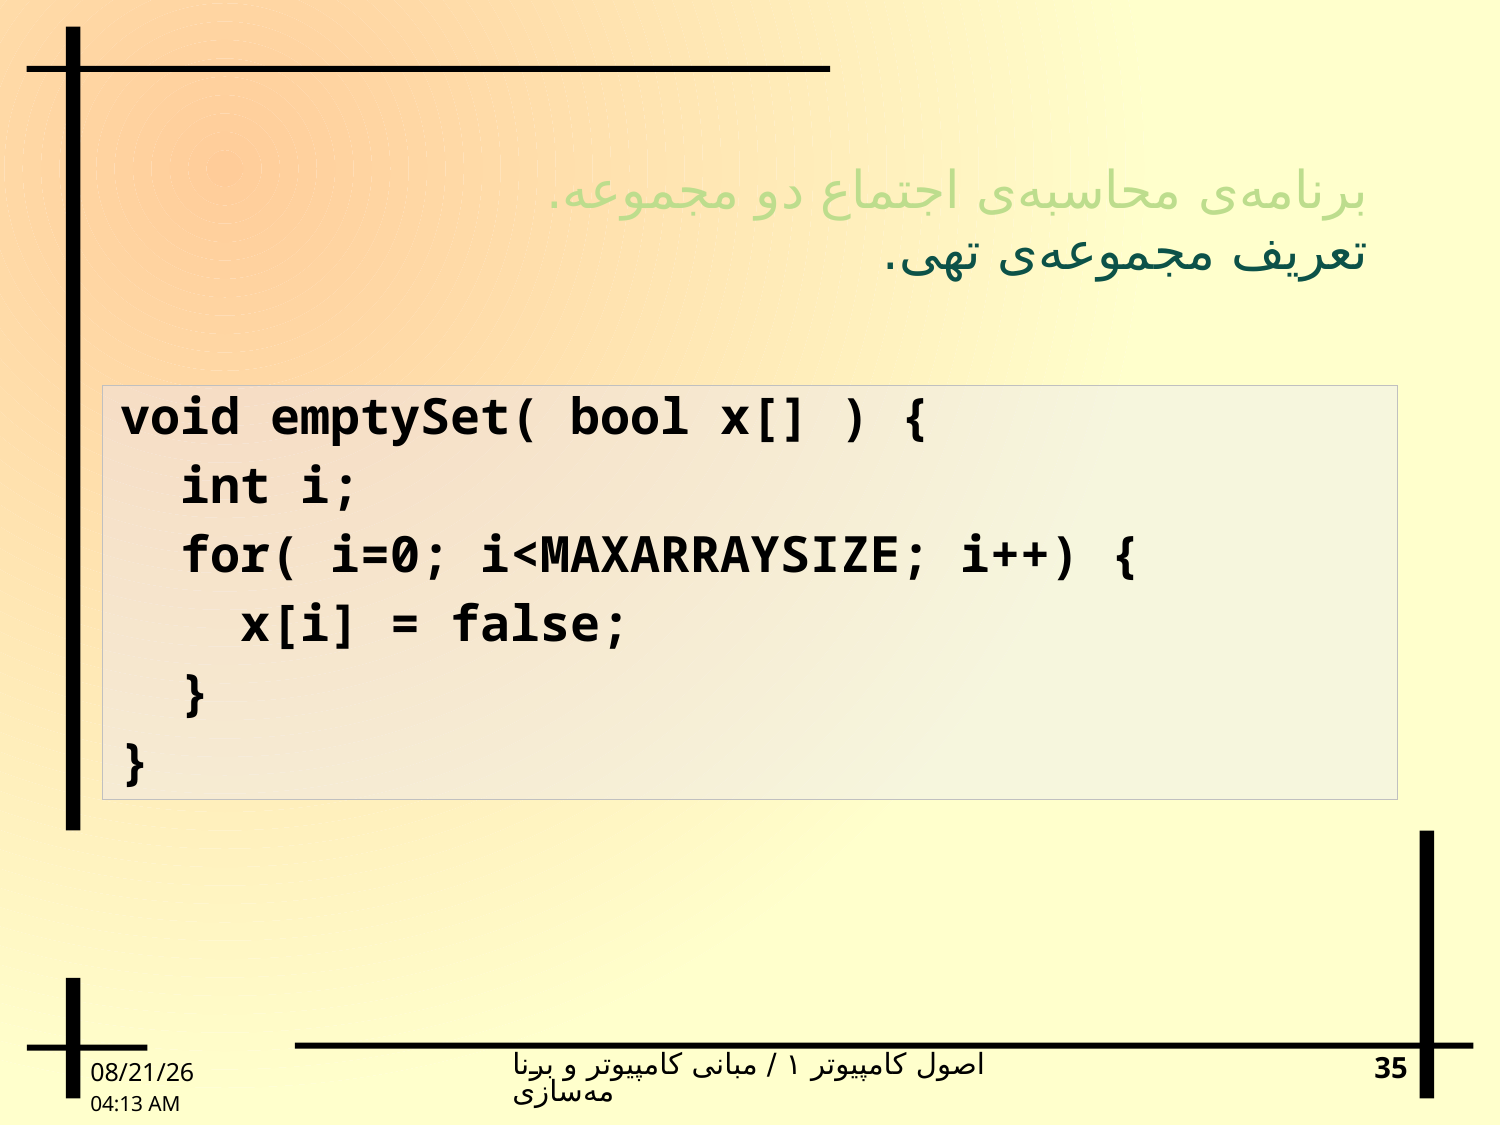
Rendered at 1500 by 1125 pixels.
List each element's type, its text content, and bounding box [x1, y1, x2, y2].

text_box void emptySet( bool x[] ) { int i; for( i=0; i<MAXARRAYSIZE; i++) { x[i] = false; } } [102, 385, 1398, 800]
list برنامه‌ی محاسبه‌ی اجتماع دو مجموعه. تعریف مجموعه‌ی تهی. [110, 160, 1422, 324]
